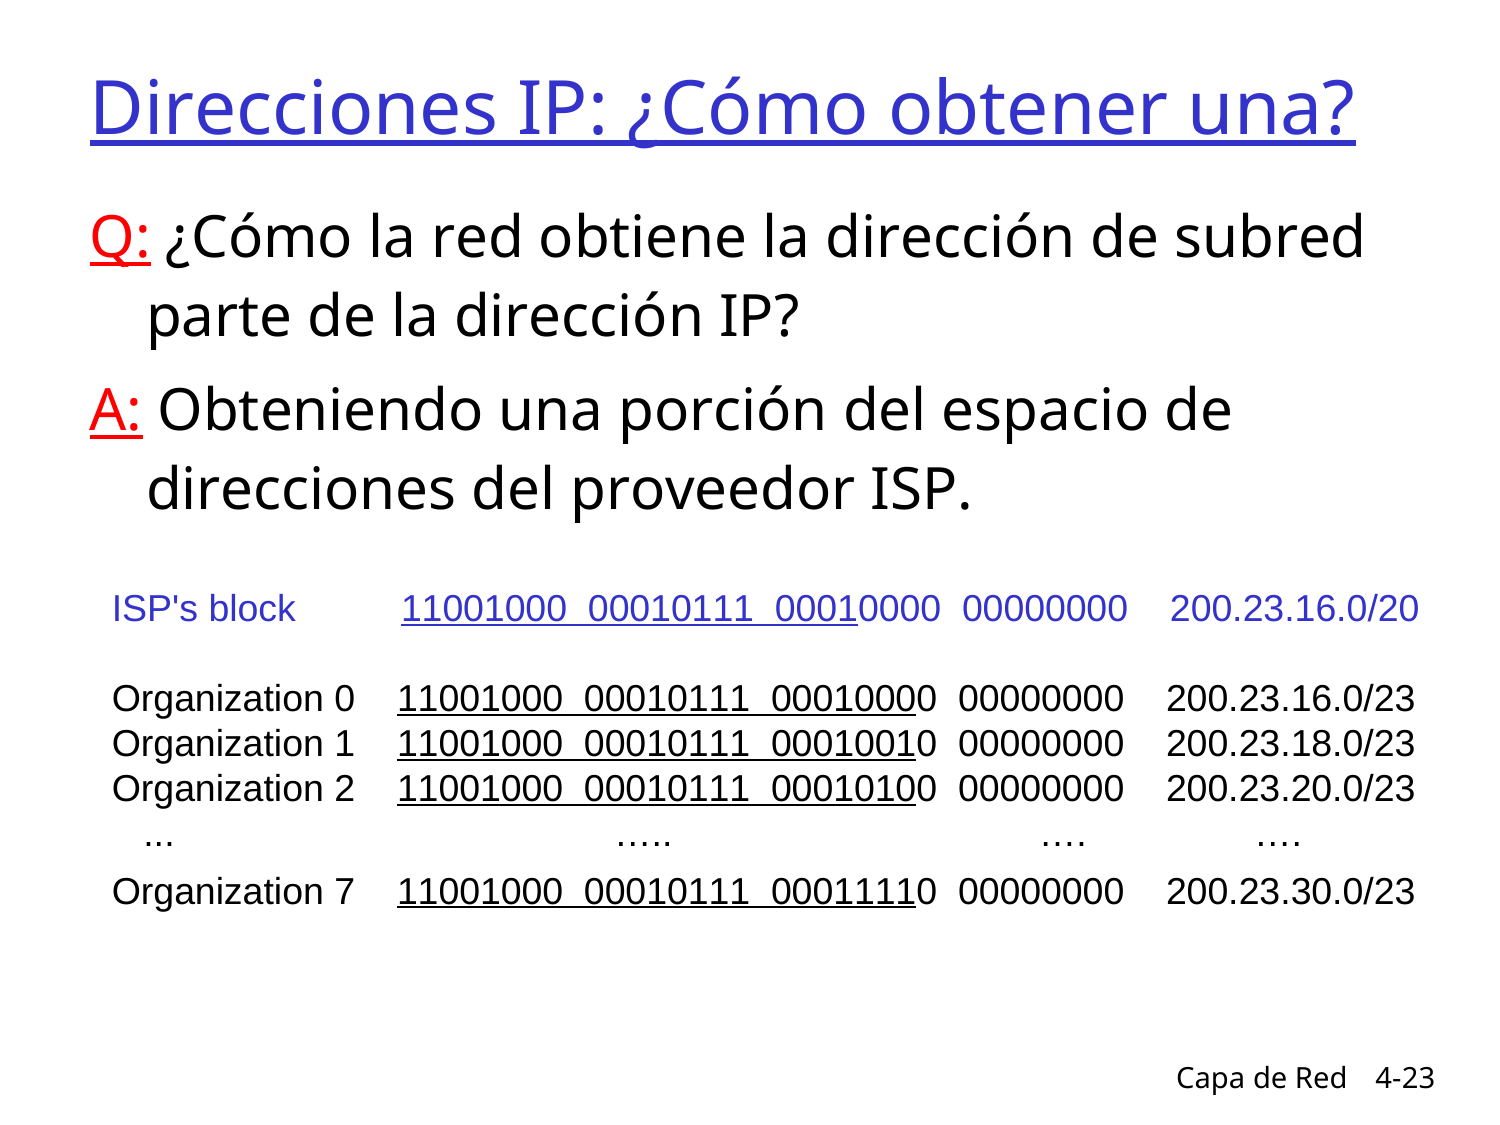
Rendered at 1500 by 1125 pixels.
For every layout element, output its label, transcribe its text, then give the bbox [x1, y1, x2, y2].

text_box ISP's block 11001000 00010111 00010000 00000000 200.23.16.0/20 Organization 0 11001000 00010111 00010000 00000000 200.23.16.0/23 Organization 1 11001000 00010111 00010010 00000000 200.23.18.0/23 Organization 2 11001000 00010111 00010100 00000000 200.23.20.0/23 ... ….. …. …. Organization 7 11001000 00010111 00011110 00000000 200.23.30.0/23 [97, 576, 1500, 982]
title Direcciones IP: ¿Cómo obtener una? [75, 15, 1463, 187]
list Q: ¿Cómo la red obtiene la dirección de subred parte de la dirección IP? A: Obteniendo una porción del espacio de direcciones del proveedor ISP. [75, 187, 1463, 1044]
